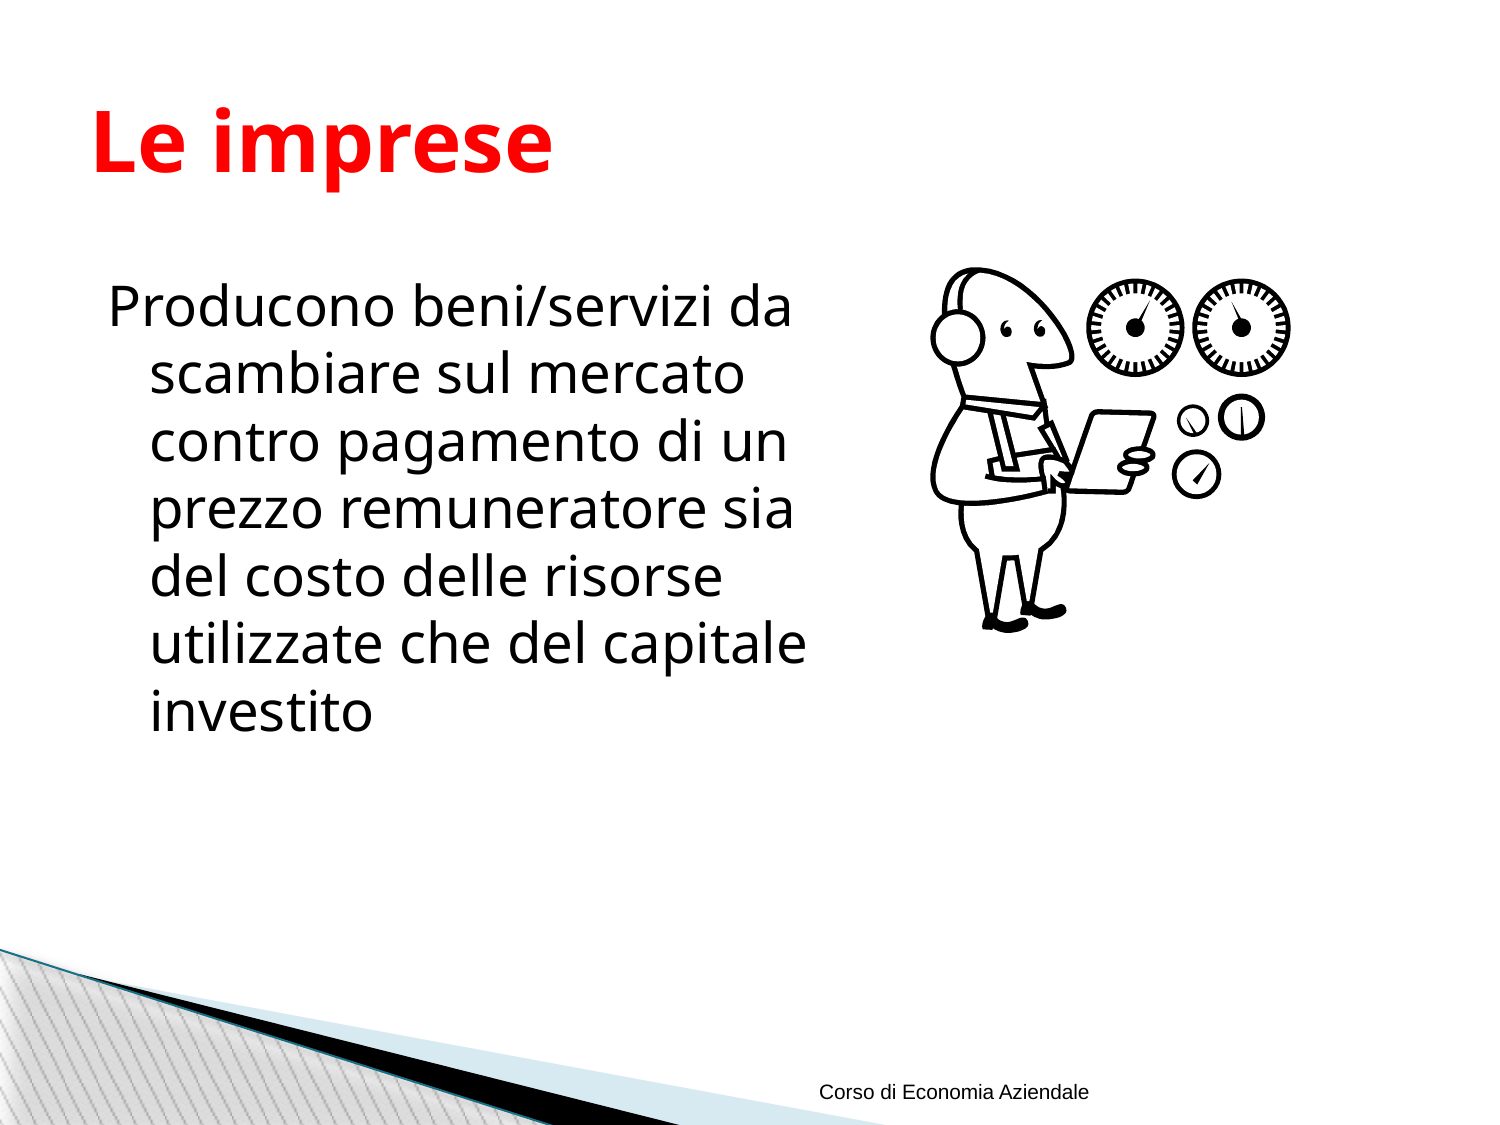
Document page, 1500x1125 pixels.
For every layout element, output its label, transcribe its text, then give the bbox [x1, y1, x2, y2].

footer Corso di Economia Aziendale [718, 1051, 1105, 1112]
picture [919, 267, 1291, 634]
title Le imprese [75, 45, 1425, 233]
list Producono beni/servizi da scambiare sul mercato contro pagamento di un prezzo remuneratore sia del costo delle risorse utilizzate che del capitale investito [75, 262, 880, 764]
